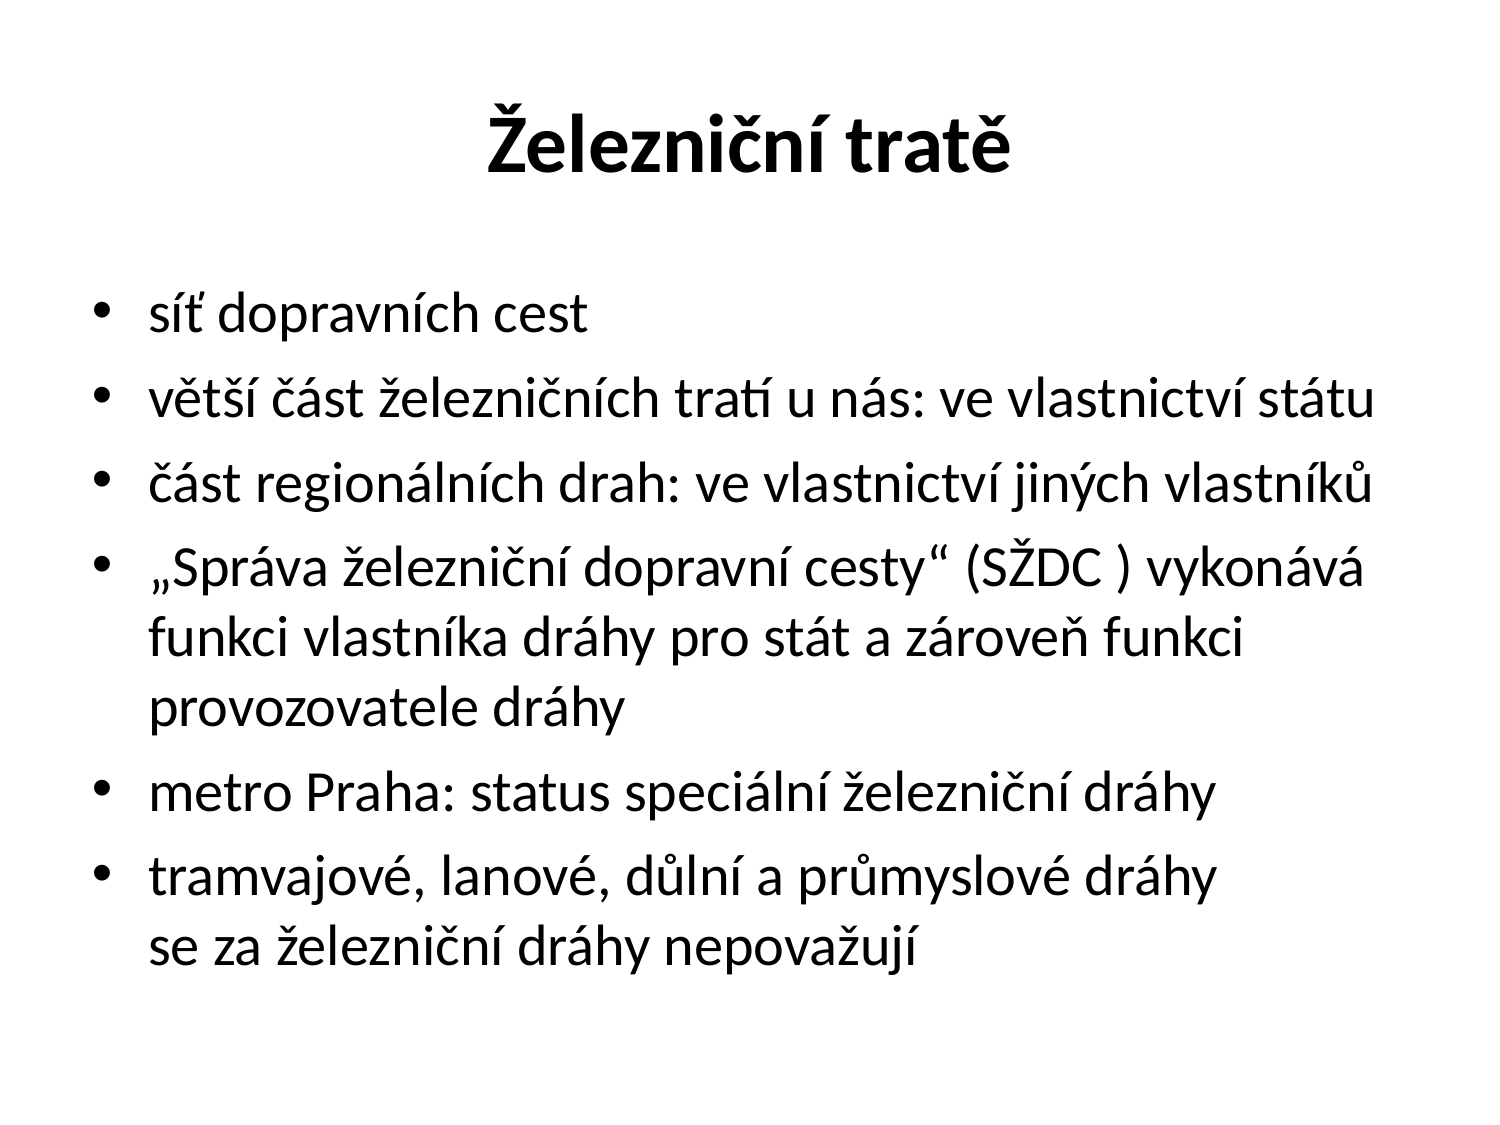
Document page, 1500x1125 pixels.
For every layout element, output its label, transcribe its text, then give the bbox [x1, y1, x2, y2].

title Železniční tratě [75, 45, 1426, 233]
list síť dopravních cest větší část železničních tratí u nás: ve vlastnictví státu část regionálních drah: ve vlastnictví jiných vlastníků „Správa železniční dopravní cesty“ (SŽDC ) vykonává funkci vlastníka dráhy pro stát a zároveň funkci provozovatele dráhy metro Praha: status speciální železniční dráhy tramvajové, lanové, důlní a průmyslové dráhy se za železniční dráhy nepovažují [76, 267, 1427, 1070]
